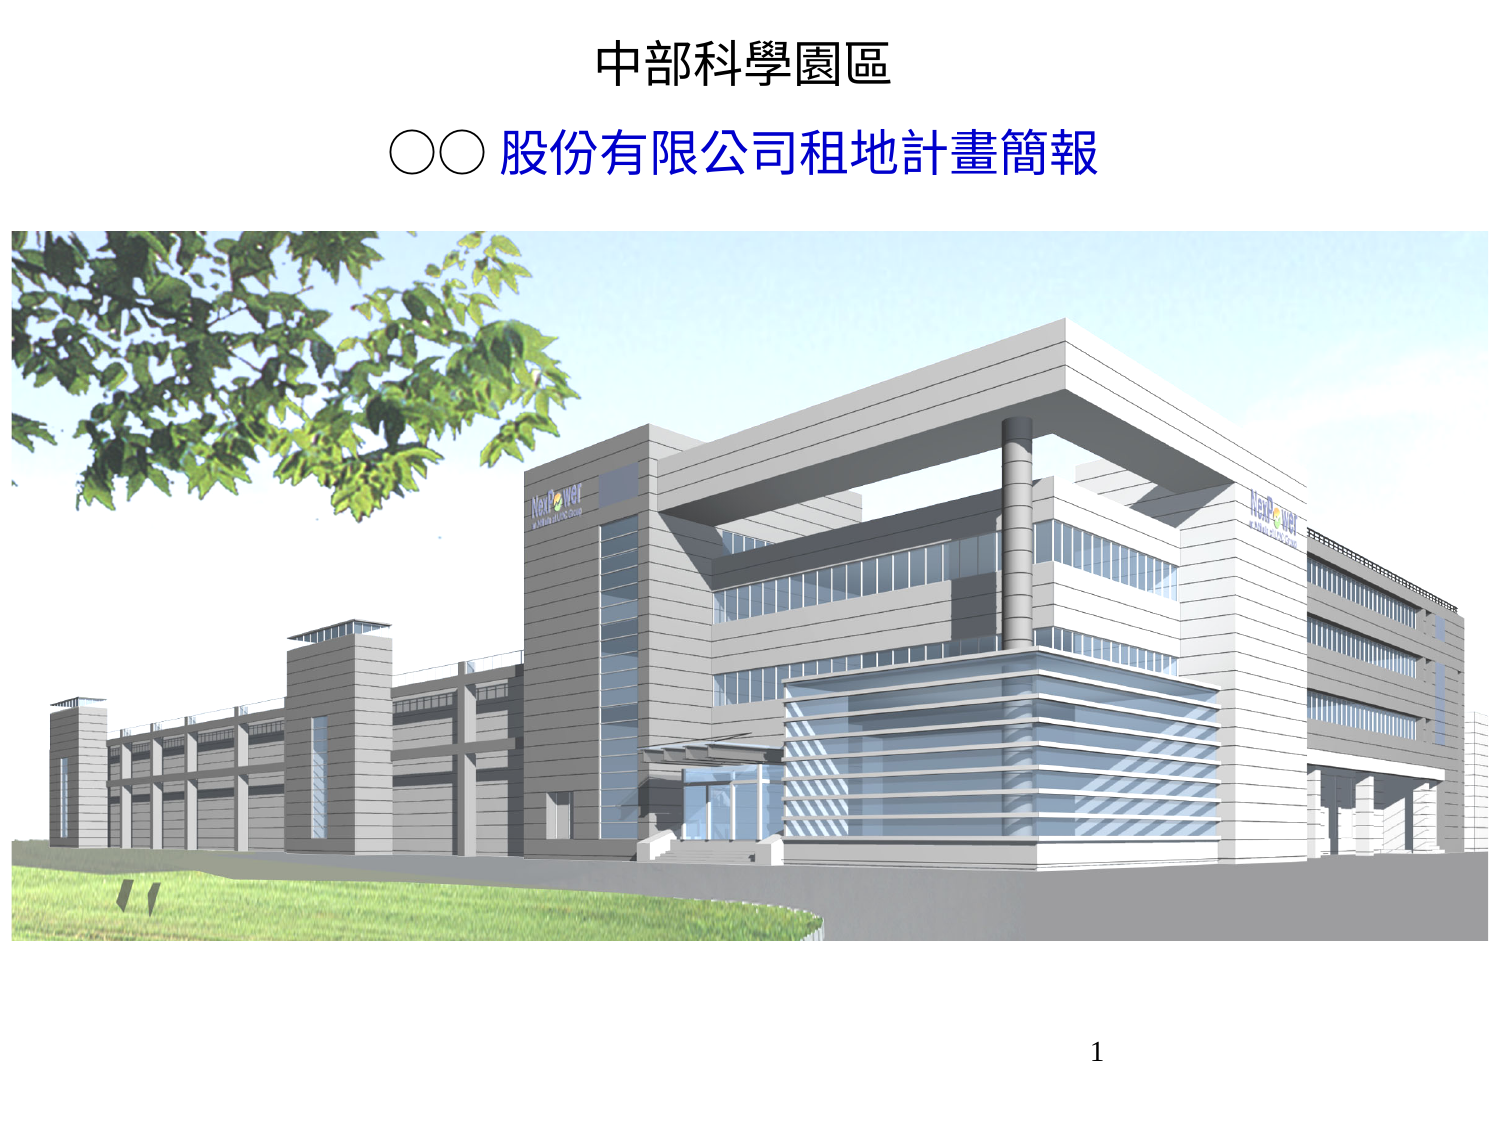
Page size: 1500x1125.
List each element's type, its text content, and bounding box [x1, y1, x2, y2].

text_box 1 [1074, 1025, 1388, 1101]
picture [11, 231, 1489, 941]
text_box 中部科學園區 ○○股份有限公司租地計畫簡報 [312, 25, 1175, 189]
